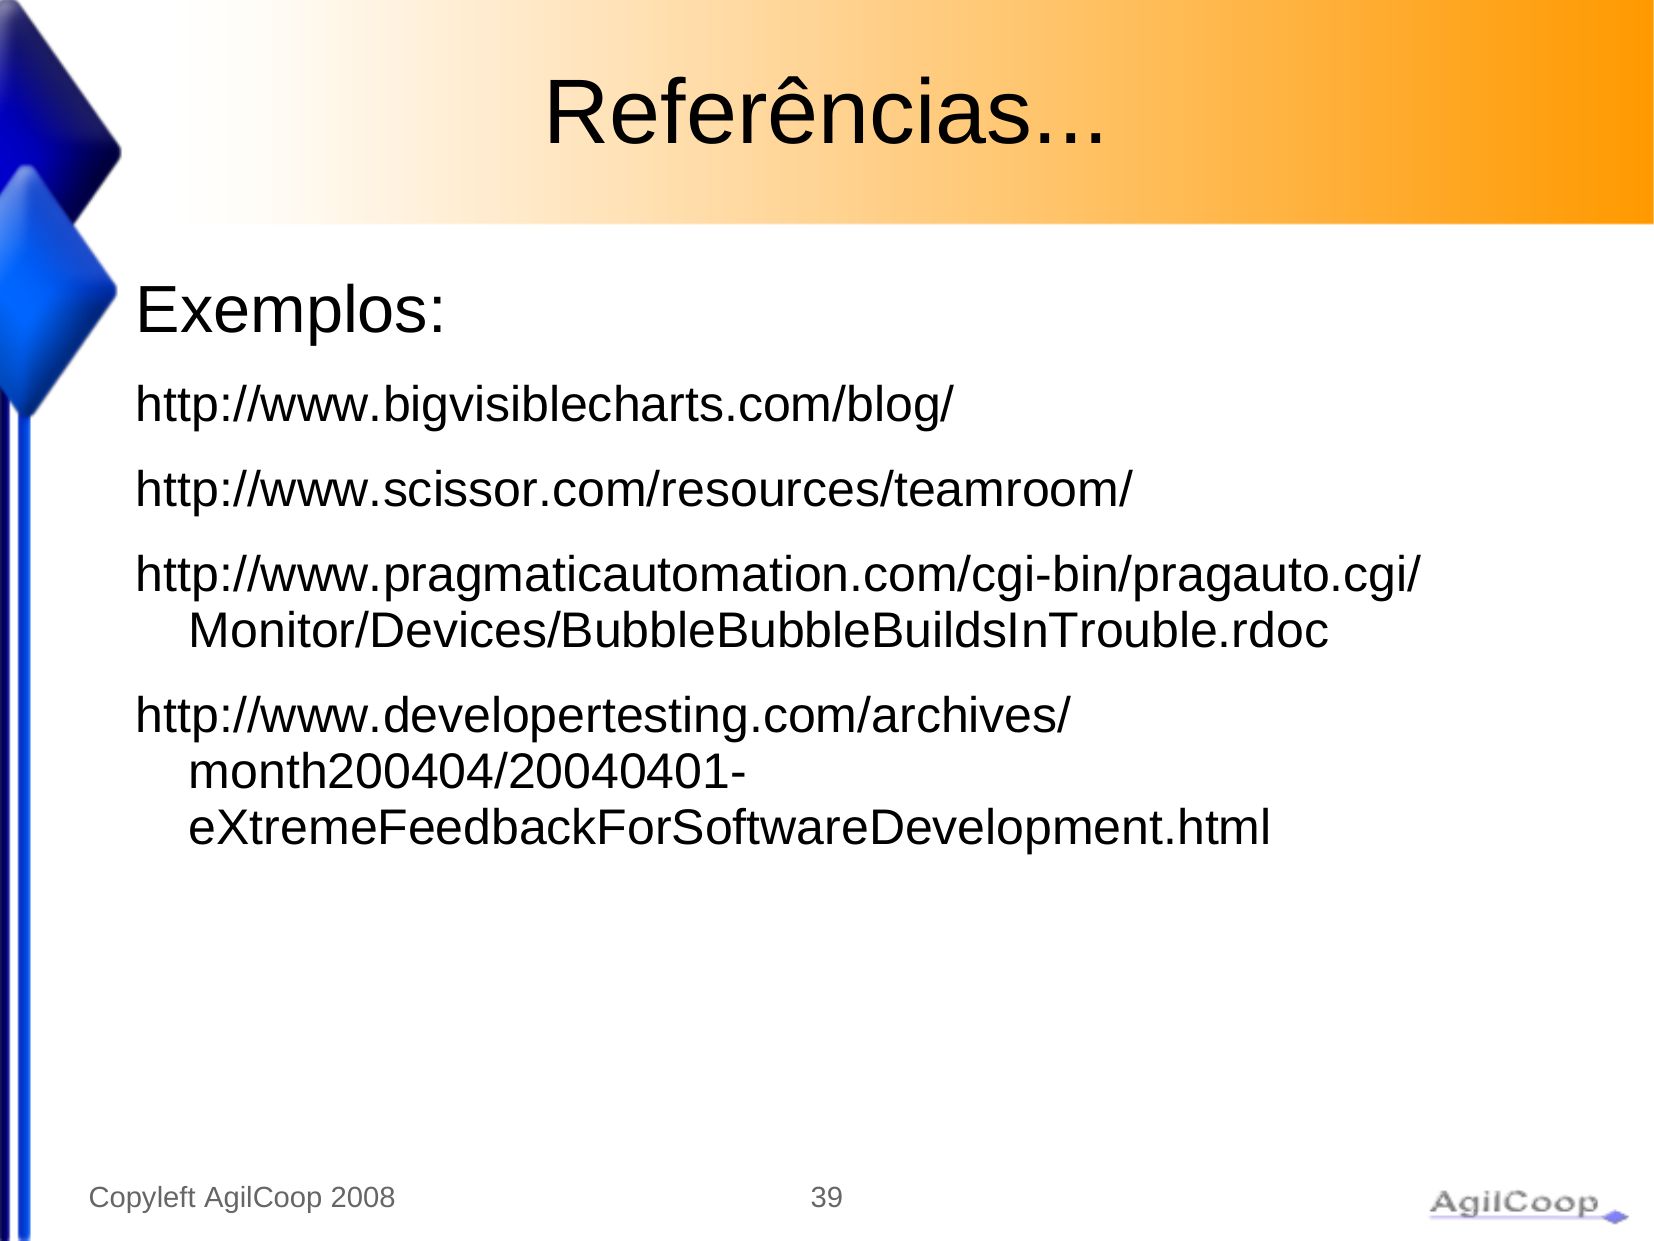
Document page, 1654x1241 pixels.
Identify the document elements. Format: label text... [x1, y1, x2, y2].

title Referências... [82, 15, 1571, 208]
picture [0, 0, 1654, 1241]
list Exemplos: http://www.bigvisiblecharts.com/blog/ http://www.scissor.com/resources/teamroom/ http://www.pragmaticautomation.com/cgi-bin/pragauto.cgi/Monitor/Devices/BubbleBubbleBuildsInTrouble.rdoc http://www.developertesting.com/archives/month200404/20040401-eXtremeFeedbackForSoftwareDevelopment.html [118, 271, 1607, 1108]
